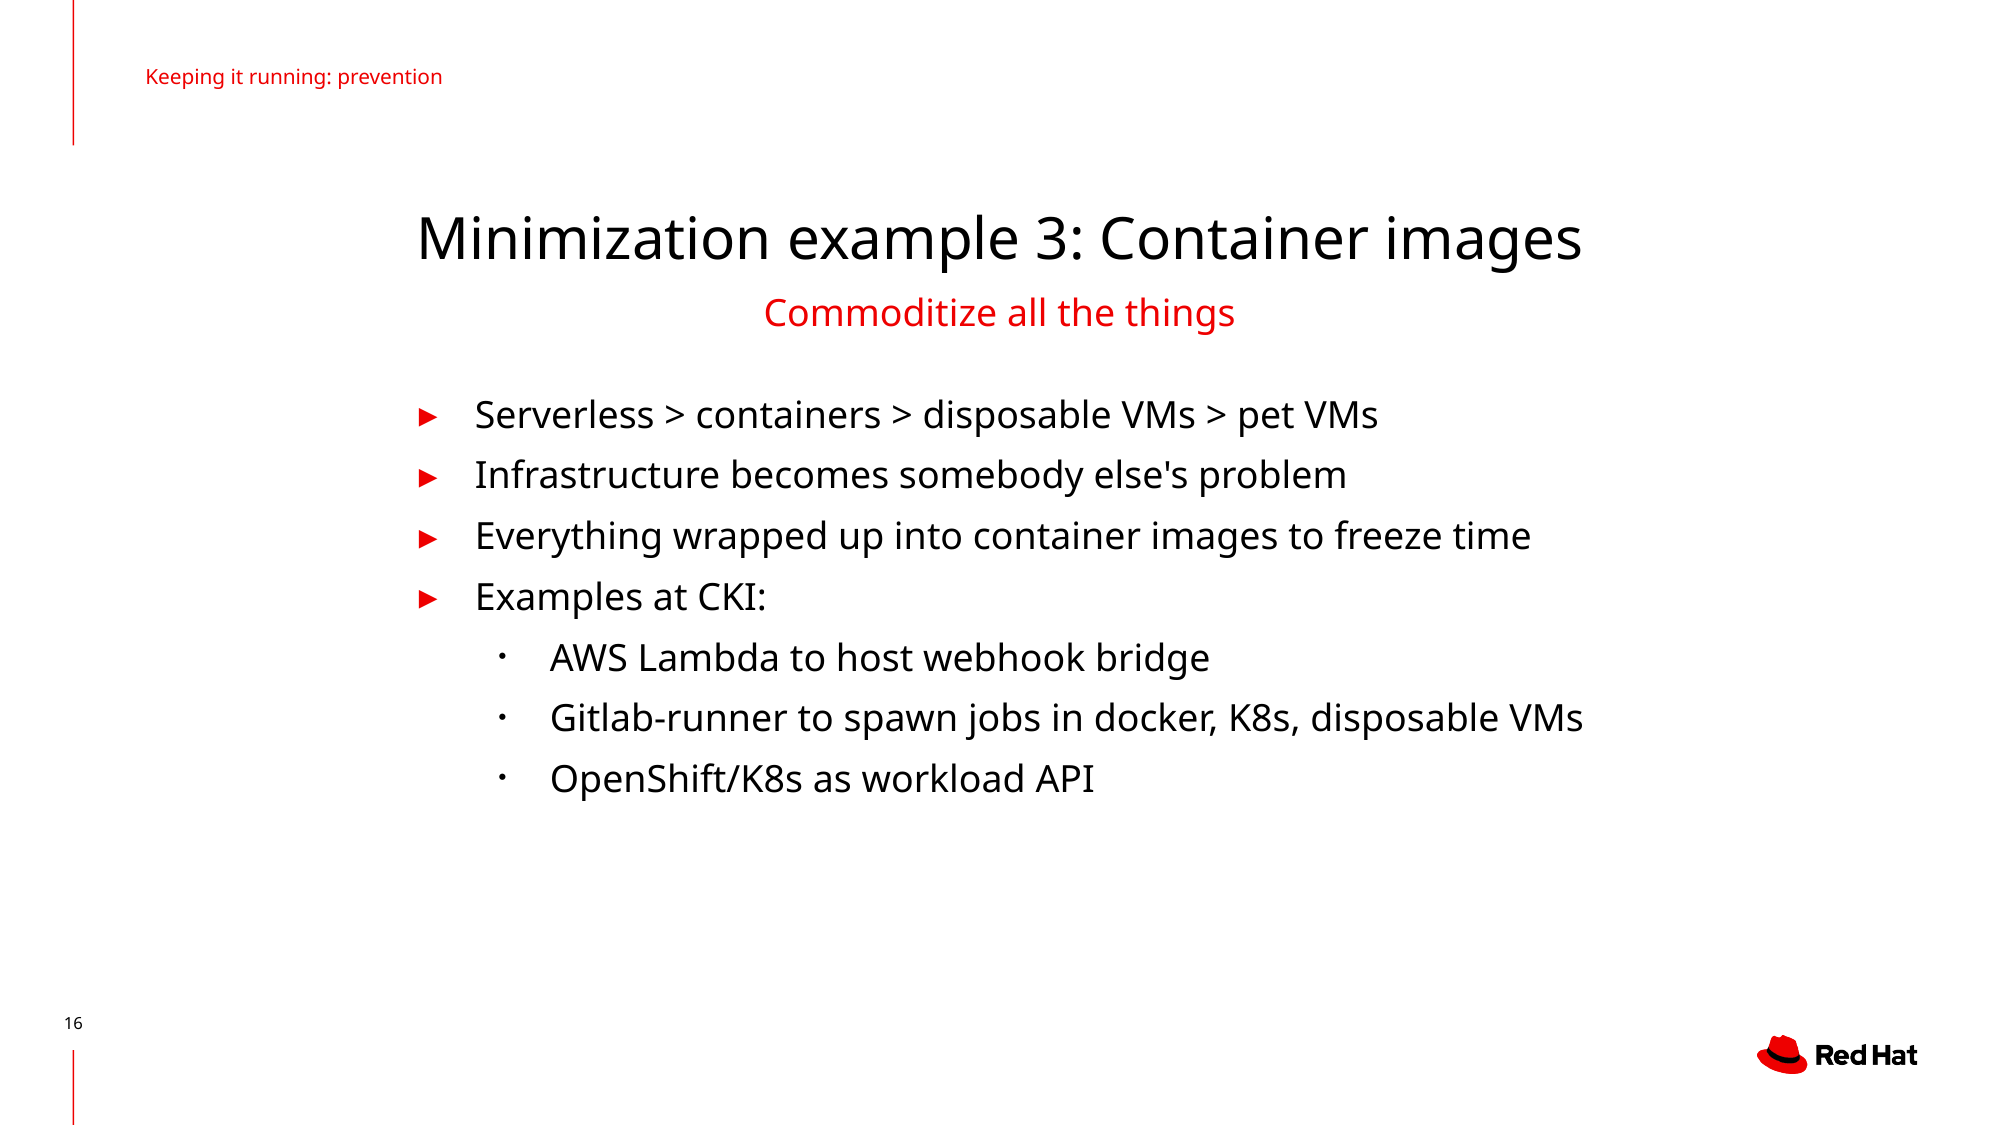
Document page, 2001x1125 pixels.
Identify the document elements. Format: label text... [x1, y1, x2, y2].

picture [1757, 1035, 1918, 1074]
list Serverless > containers > disposable VMs > pet VMs Infrastructure becomes somebody else's problem Everything wrapped up into container images to freeze time Examples at CKI: AWS Lambda to host webhook bridge Gitlab-runner to spawn jobs in docker, K8s, disposable VMs OpenShift/K8s as workload API [399, 375, 1600, 975]
slide_number <number> [13, 1012, 134, 1036]
title Minimization example 3: Container images [145, 180, 1855, 271]
subtitle Commoditize all the things [145, 271, 1855, 320]
subtitle Keeping it running: prevention [73, 9, 919, 143]
